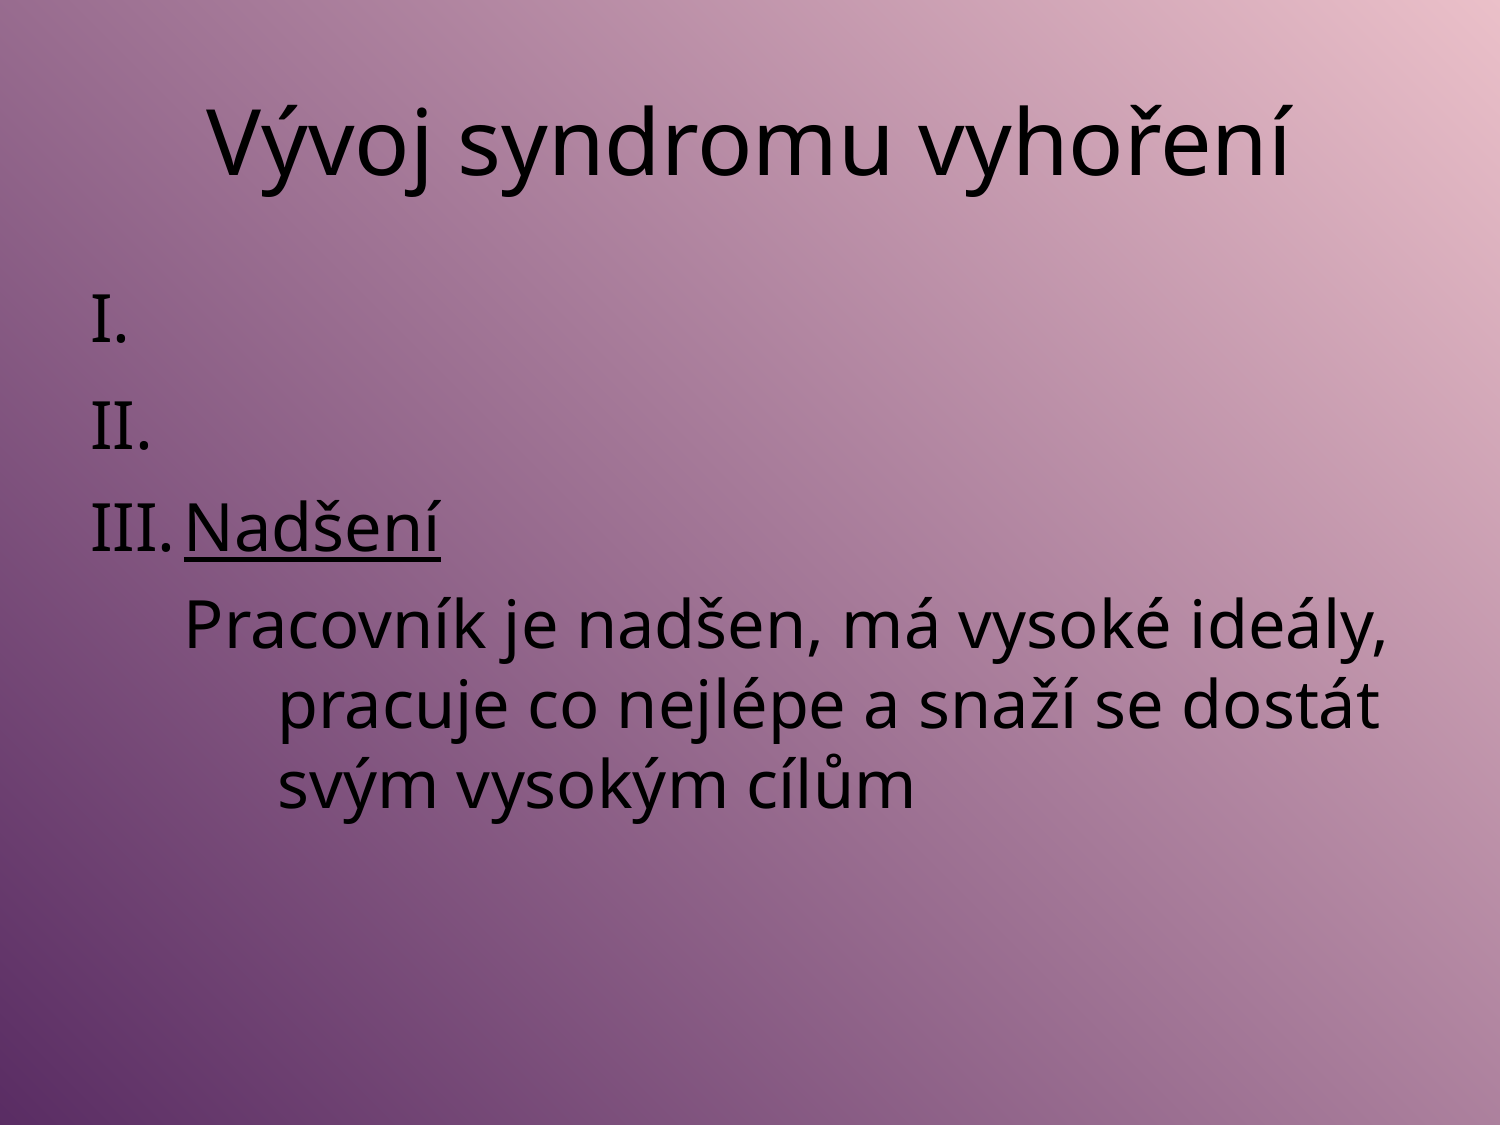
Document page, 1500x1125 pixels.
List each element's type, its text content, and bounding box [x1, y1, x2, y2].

list Nadšení Pracovník je nadšen, má vysoké ideály, pracuje co nejlépe a snaží se dostát svým vysokým cílům [75, 262, 1426, 1005]
title Vývoj syndromu vyhoření [75, 45, 1426, 233]
